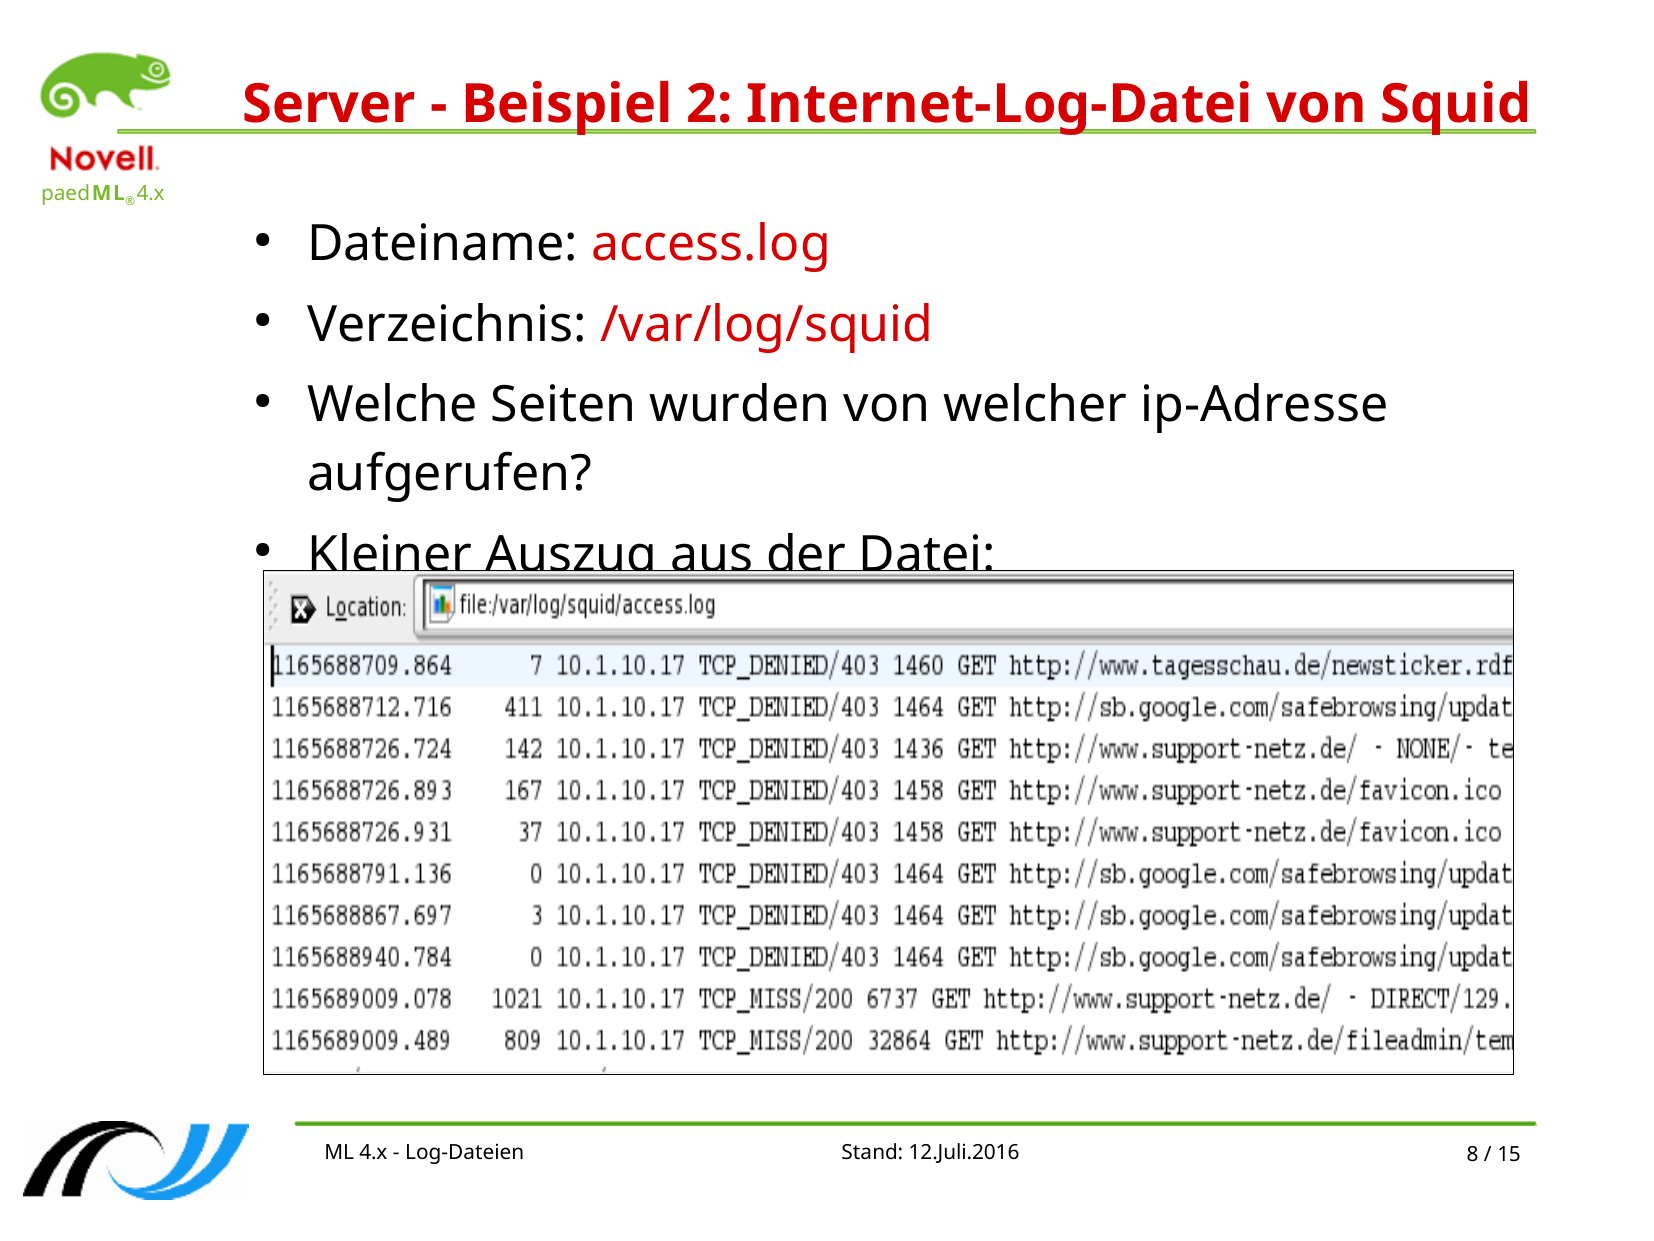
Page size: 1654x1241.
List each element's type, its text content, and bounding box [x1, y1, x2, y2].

picture [23, 1121, 249, 1200]
picture [26, 35, 184, 193]
list Dateiname: access.log Verzeichnis: /var/log/squid Welche Seiten wurden von welcher ip-Adresse aufgerufen? Kleiner Auszug aus der Datei: [236, 206, 1565, 607]
title Server - Beispiel 2: Internet-Log-Datei von Squid [242, 33, 1625, 170]
picture [263, 570, 1514, 1075]
